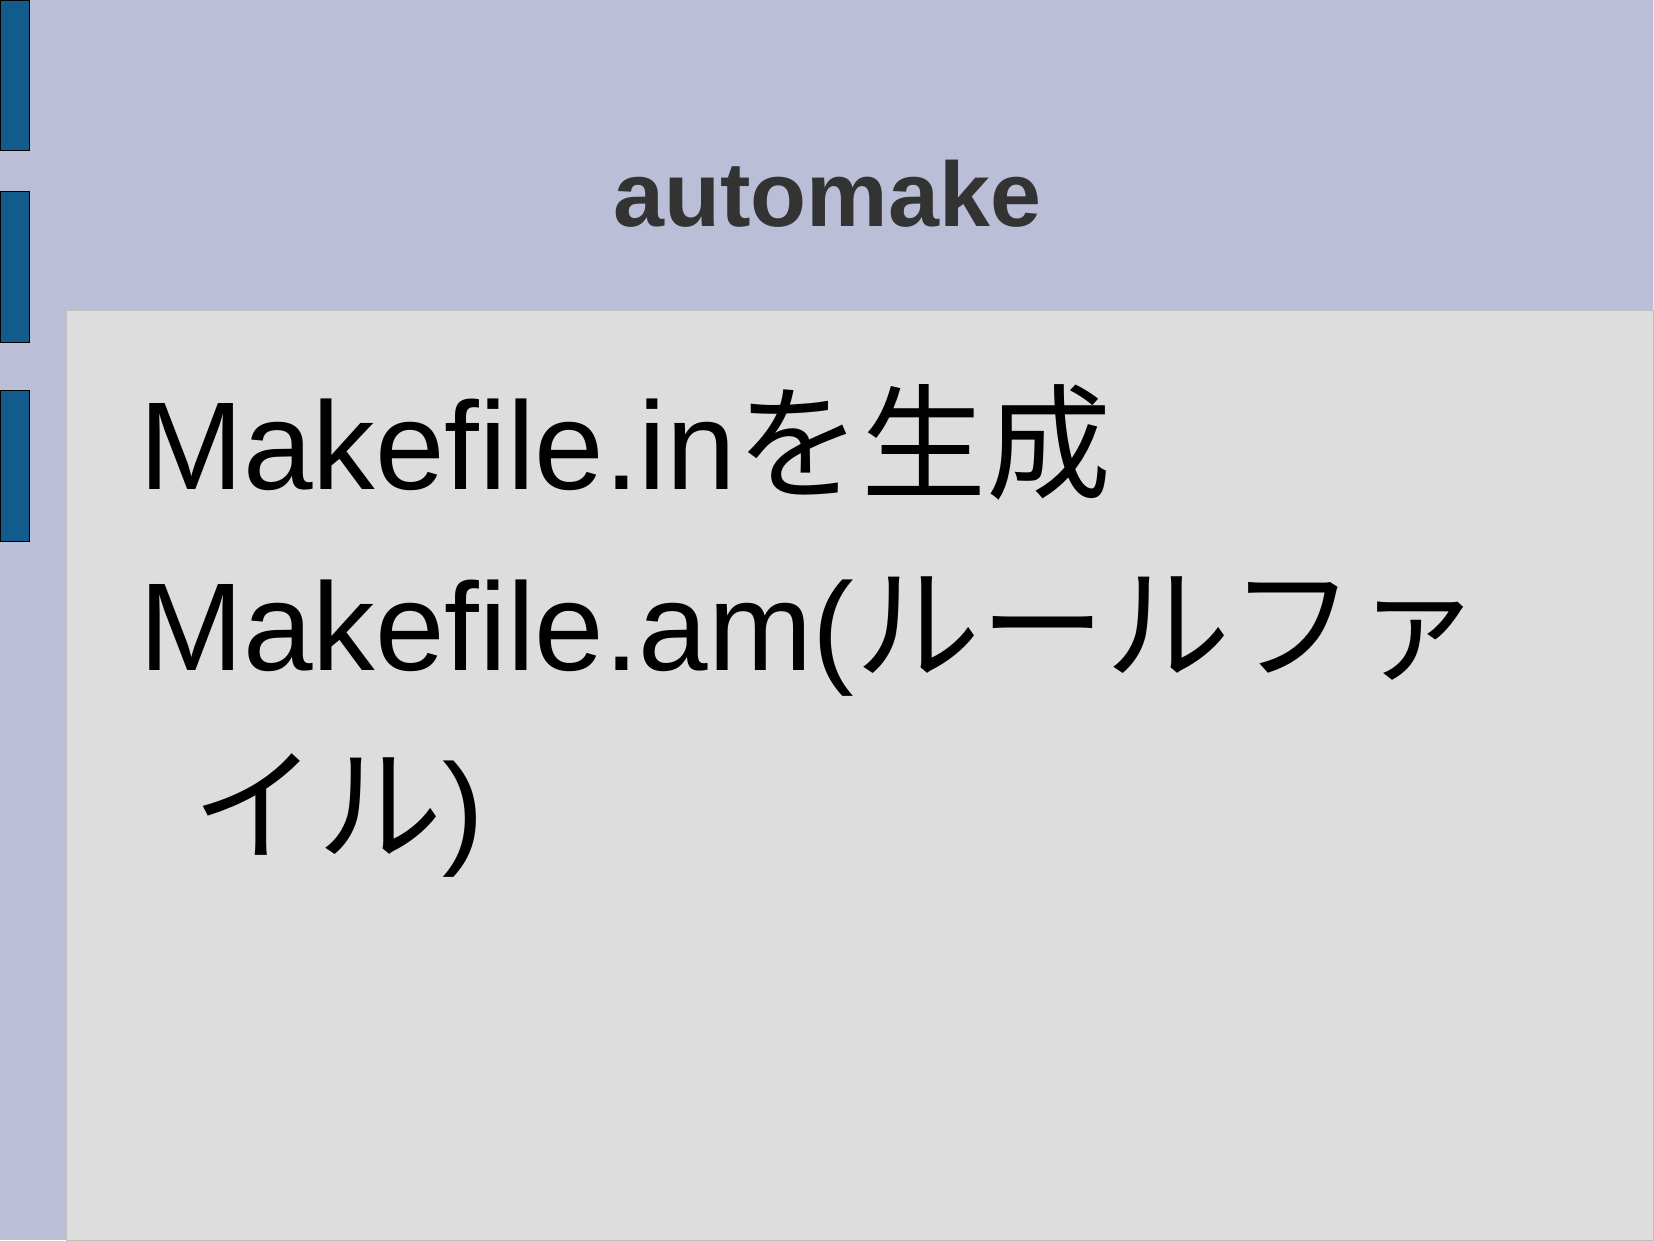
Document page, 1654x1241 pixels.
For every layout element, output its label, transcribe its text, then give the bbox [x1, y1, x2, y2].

title automake [121, 91, 1534, 299]
list Makefile.inを生成 Makefile.am(ルールファイル) [121, 344, 1534, 1127]
